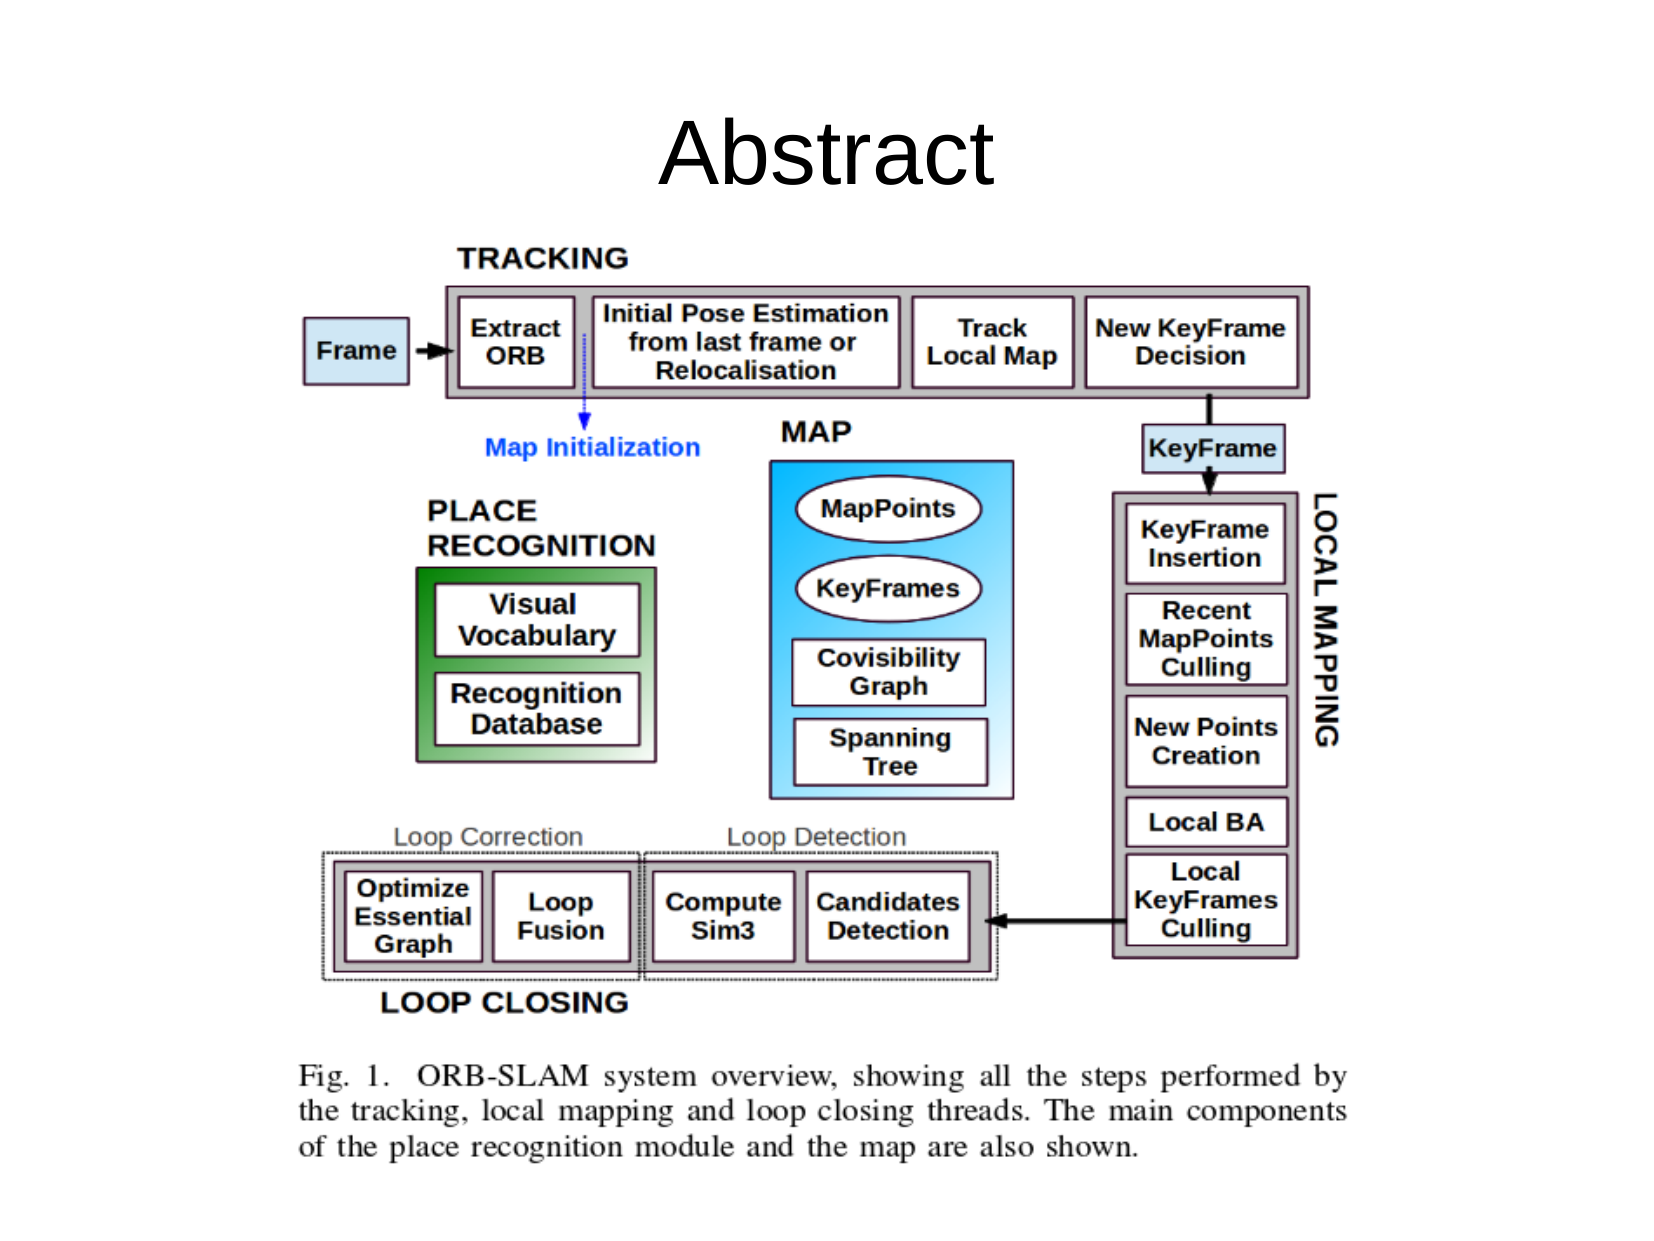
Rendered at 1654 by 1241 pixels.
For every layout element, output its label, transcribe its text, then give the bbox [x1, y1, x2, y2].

title Abstract [82, 49, 1571, 257]
picture [285, 235, 1396, 1171]
